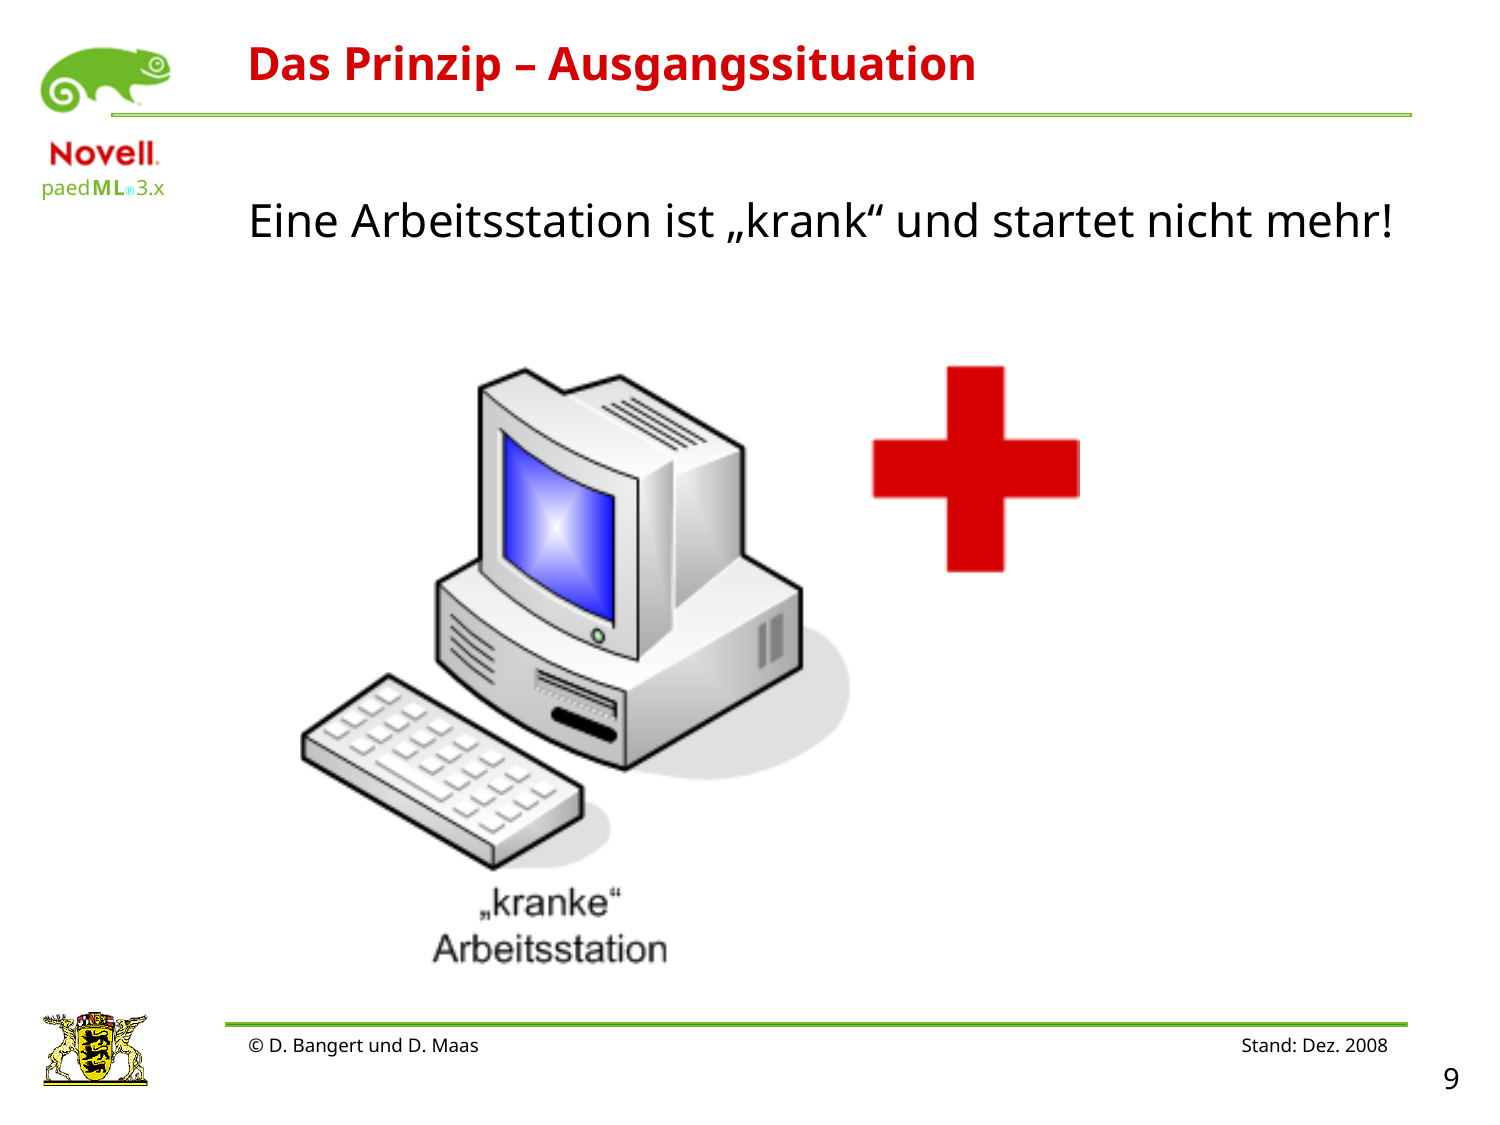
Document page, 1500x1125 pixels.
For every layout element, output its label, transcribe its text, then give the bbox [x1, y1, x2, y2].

text_box Eine Arbeitsstation ist „krank“ und startet nicht mehr! [233, 183, 1412, 255]
title Das Prinzip – Ausgangssituation [232, 0, 1388, 134]
picture [41, 1011, 148, 1088]
picture [300, 365, 1080, 977]
picture [26, 30, 184, 188]
